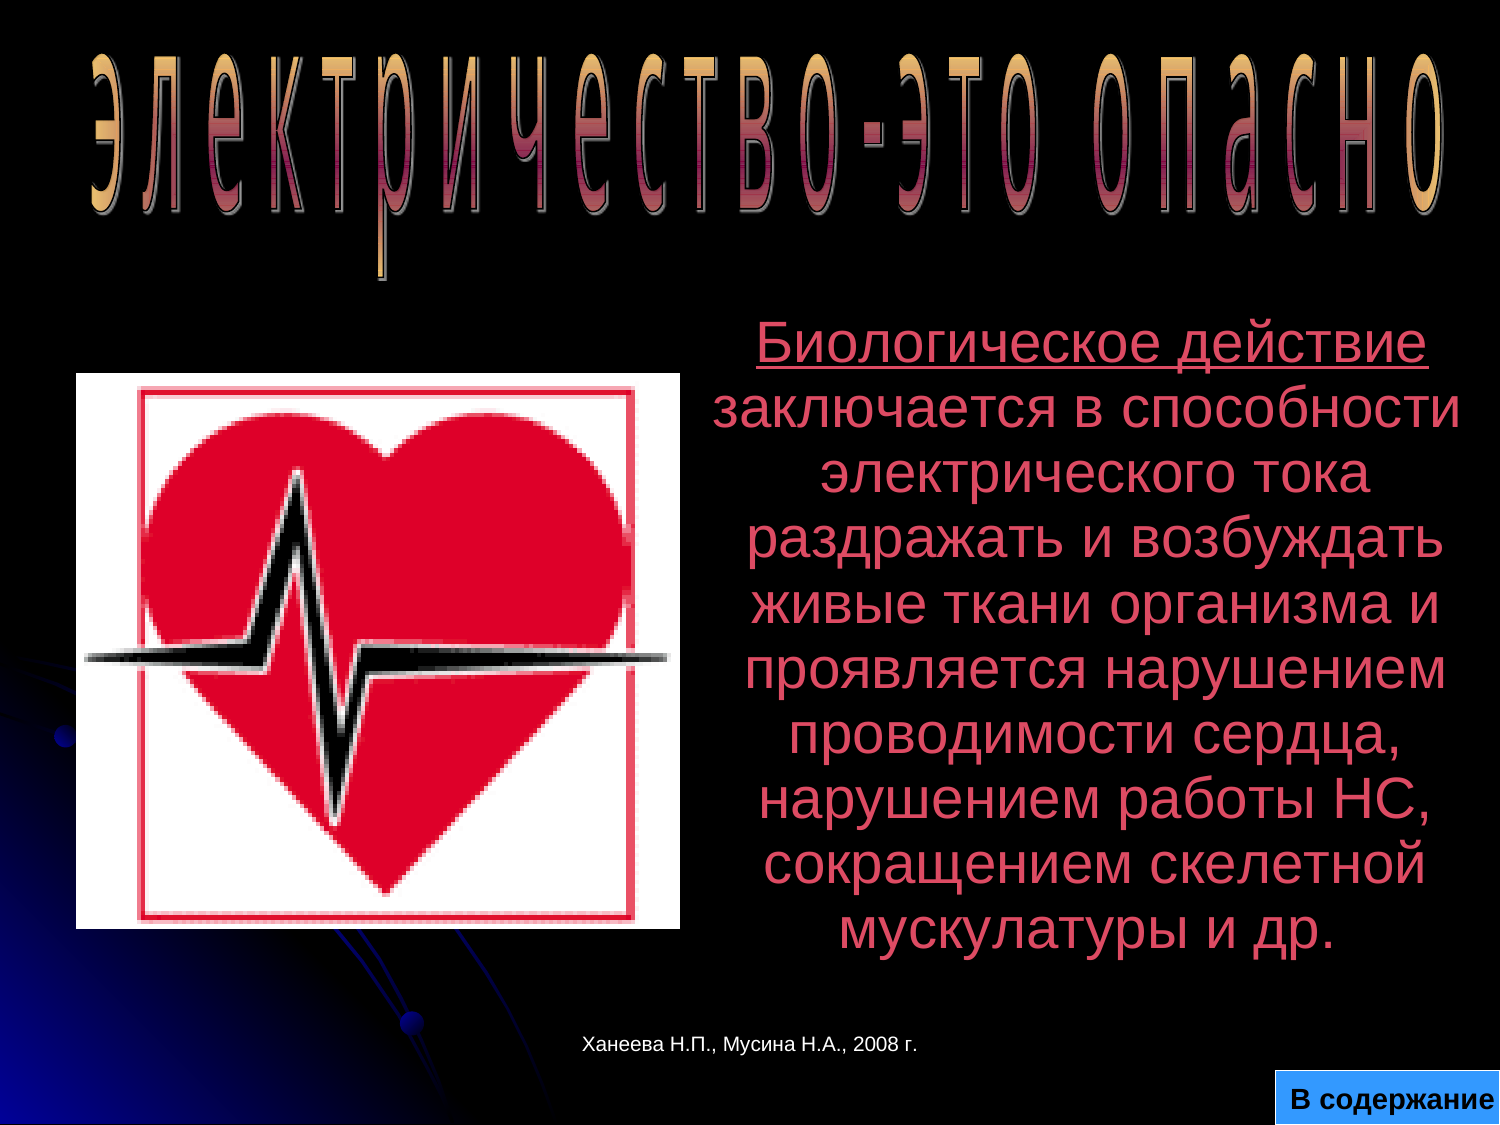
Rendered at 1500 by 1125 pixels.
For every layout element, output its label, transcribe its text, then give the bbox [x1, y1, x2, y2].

text_box электричество-это опасно [739, 55, 772, 209]
text_box электричество-это опасно [321, 55, 353, 209]
text_box электричество-это опасно [1160, 55, 1193, 209]
text_box электричество-это опасно [1405, 52, 1441, 212]
text_box электричество-это опасно [948, 55, 980, 209]
text_box электричество-это опасно [1339, 55, 1373, 209]
text_box электричество-это опасно [510, 55, 543, 209]
list Биологическое действие заключается в способности электрического тока раздражать и возбуждать живые ткани организма и проявляется нарушением проводимости сердца, нарушением работы НС, сокращением скелетной мускулатуры и др. [635, 302, 1500, 1046]
text_box электричество-это опасно [897, 52, 928, 212]
text_box электричество-это опасно [1285, 52, 1314, 212]
text_box электричество-это опасно [1224, 53, 1256, 212]
text_box электричество-это опасно [90, 52, 121, 212]
text_box электричество-это опасно [635, 52, 664, 212]
text_box электричество-это опасно [442, 55, 477, 209]
text_box электричество-это опасно [207, 52, 241, 212]
text_box электричество-это опасно [1000, 52, 1036, 212]
text_box электричество-это опасно [141, 55, 177, 211]
text_box электричество-это опасно [270, 55, 302, 209]
text_box В содержание [1275, 1070, 1500, 1125]
picture [76, 373, 680, 929]
text_box электричество-это опасно [377, 52, 412, 278]
text_box электричество-это опасно [799, 52, 835, 212]
text_box электричество-это опасно [1092, 52, 1129, 212]
text_box электричество-это опасно [574, 52, 608, 212]
text_box электричество-это опасно [683, 55, 715, 209]
